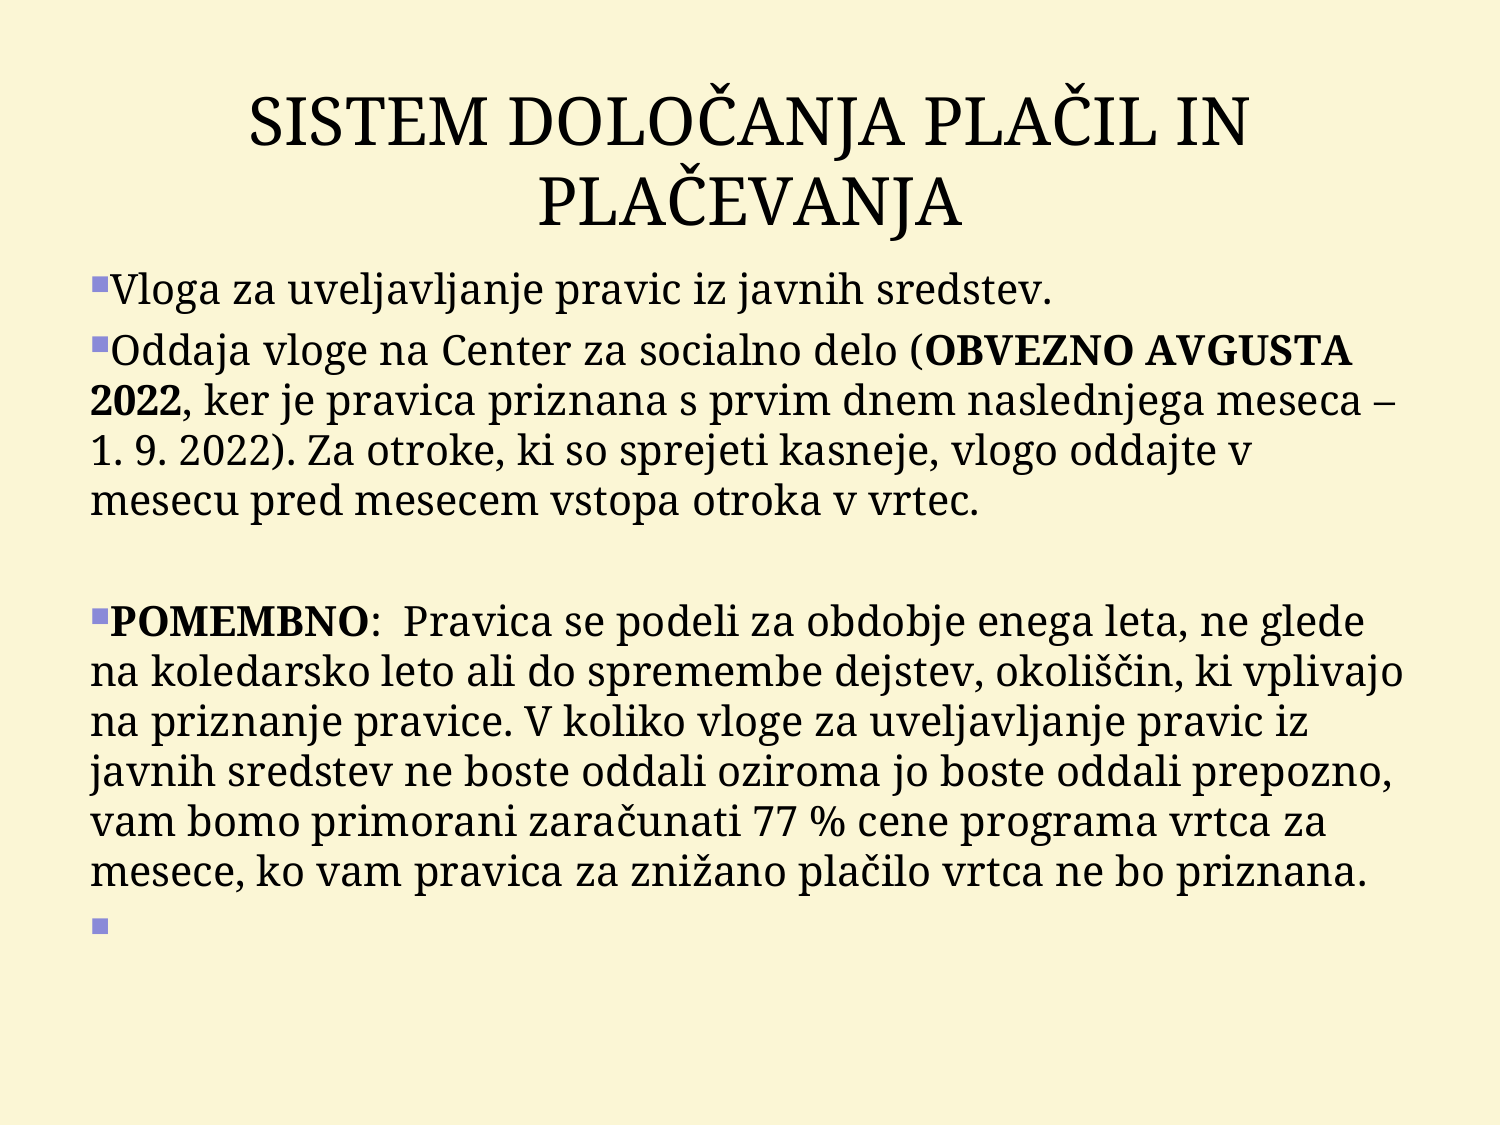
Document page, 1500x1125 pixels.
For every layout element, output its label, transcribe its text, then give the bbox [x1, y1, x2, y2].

title SISTEM DOLOČANJA PLAČIL IN PLAČEVANJA [75, 62, 1426, 255]
list Vloga za uveljavljanje pravic iz javnih sredstev. Oddaja vloge na Center za socialno delo (OBVEZNO AVGUSTA 2022, ker je pravica priznana s prvim dnem naslednjega meseca – 1. 9. 2022). Za otroke, ki so sprejeti kasneje, vlogo oddajte v mesecu pred mesecem vstopa otroka v vrtec. POMEMBNO: Pravica se podeli za obdobje enega leta, ne glede na koledarsko leto ali do spremembe dejstev, okoliščin, ki vplivajo na priznanje pravice. V koliko vloge za uveljavljanje pravic iz javnih sredstev ne boste oddali oziroma jo boste oddali prepozno, vam bomo primorani zaračunati 77 % cene programa vrtca za mesece, ko vam pravica za znižano plačilo vrtca ne bo priznana. [75, 255, 1426, 1059]
